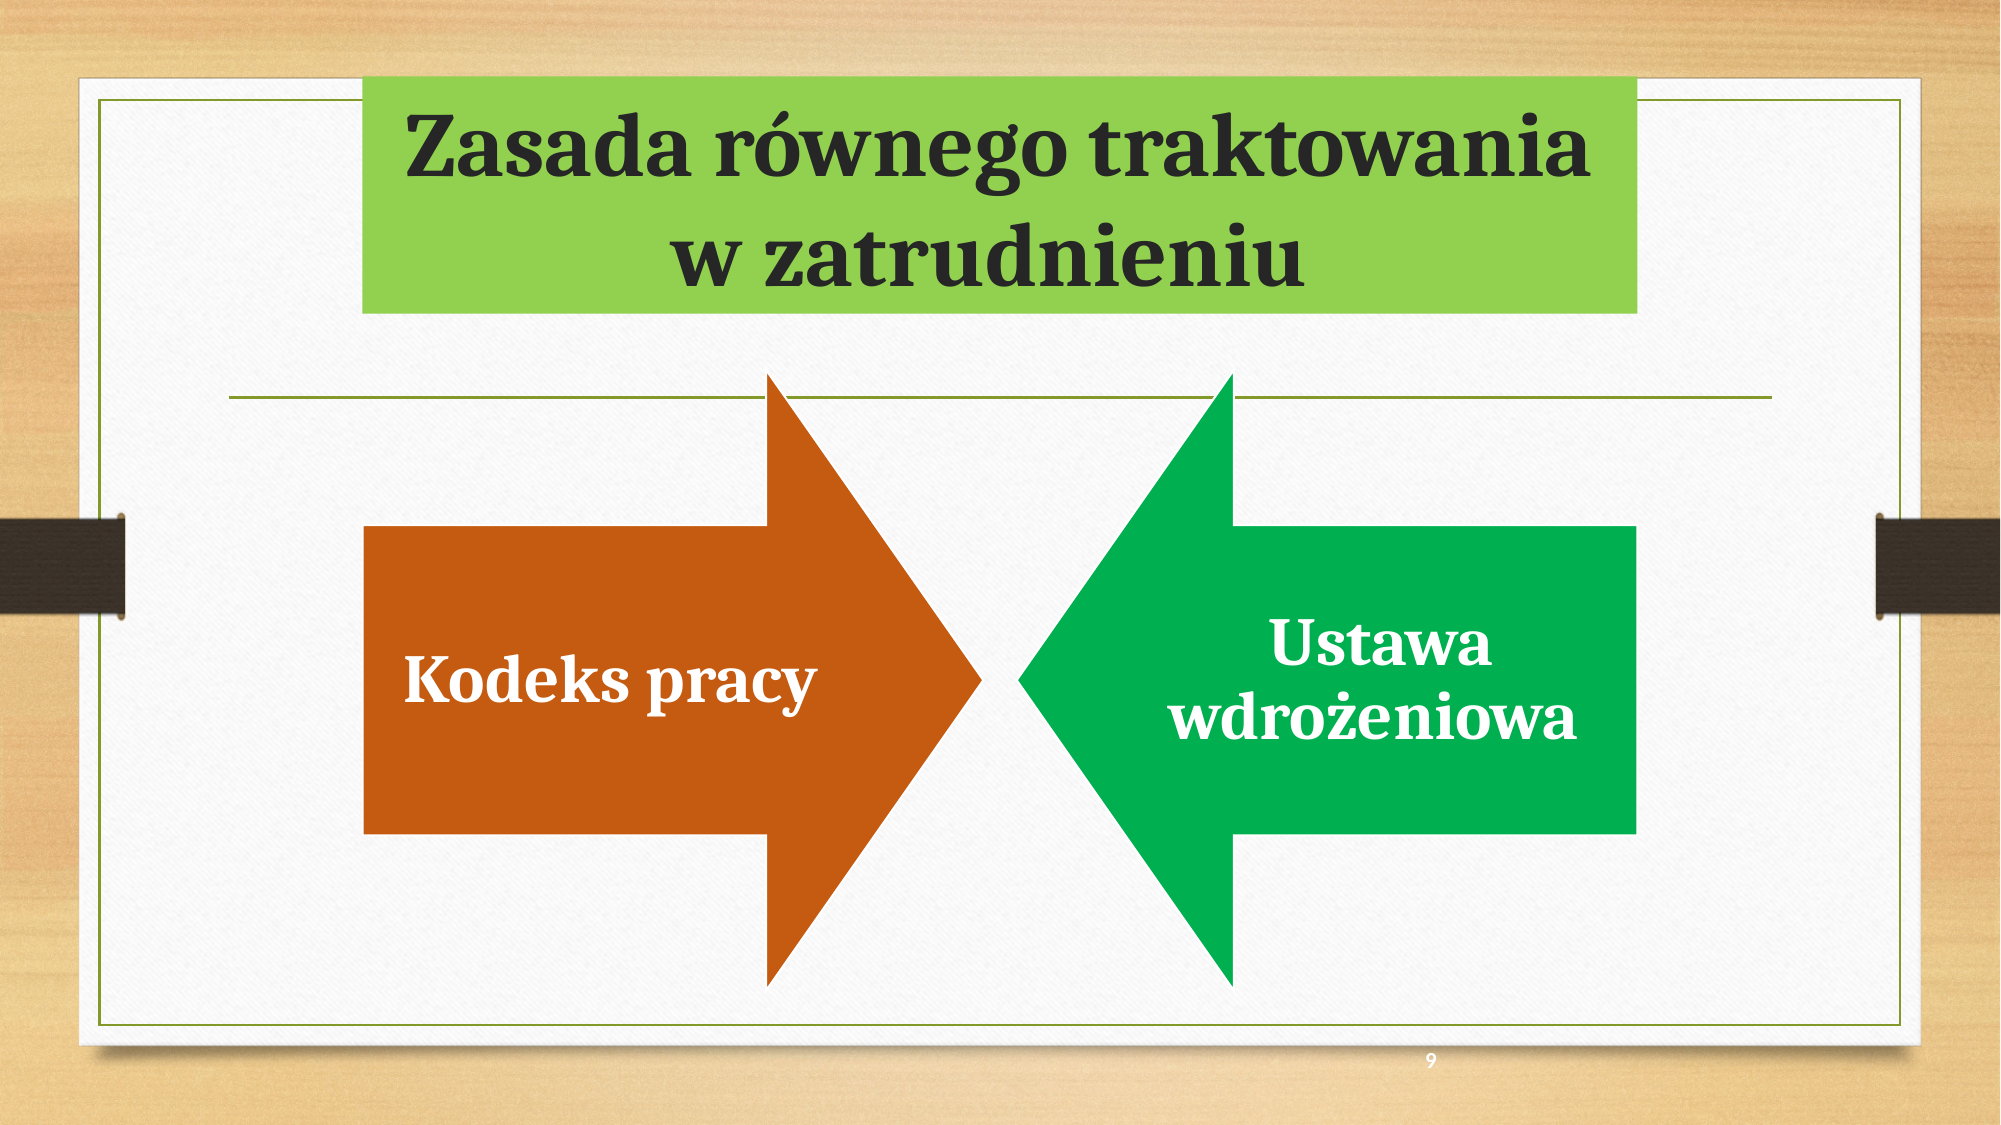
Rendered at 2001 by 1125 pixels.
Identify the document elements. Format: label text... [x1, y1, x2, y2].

text_box Ustawa wdrożeniowa [1016, 369, 1638, 991]
title Zasada równego traktowania w zatrudnieniu [362, 76, 1638, 314]
text_box Kodeks pracy [362, 369, 984, 991]
text_box [1391, 1028, 1471, 1089]
